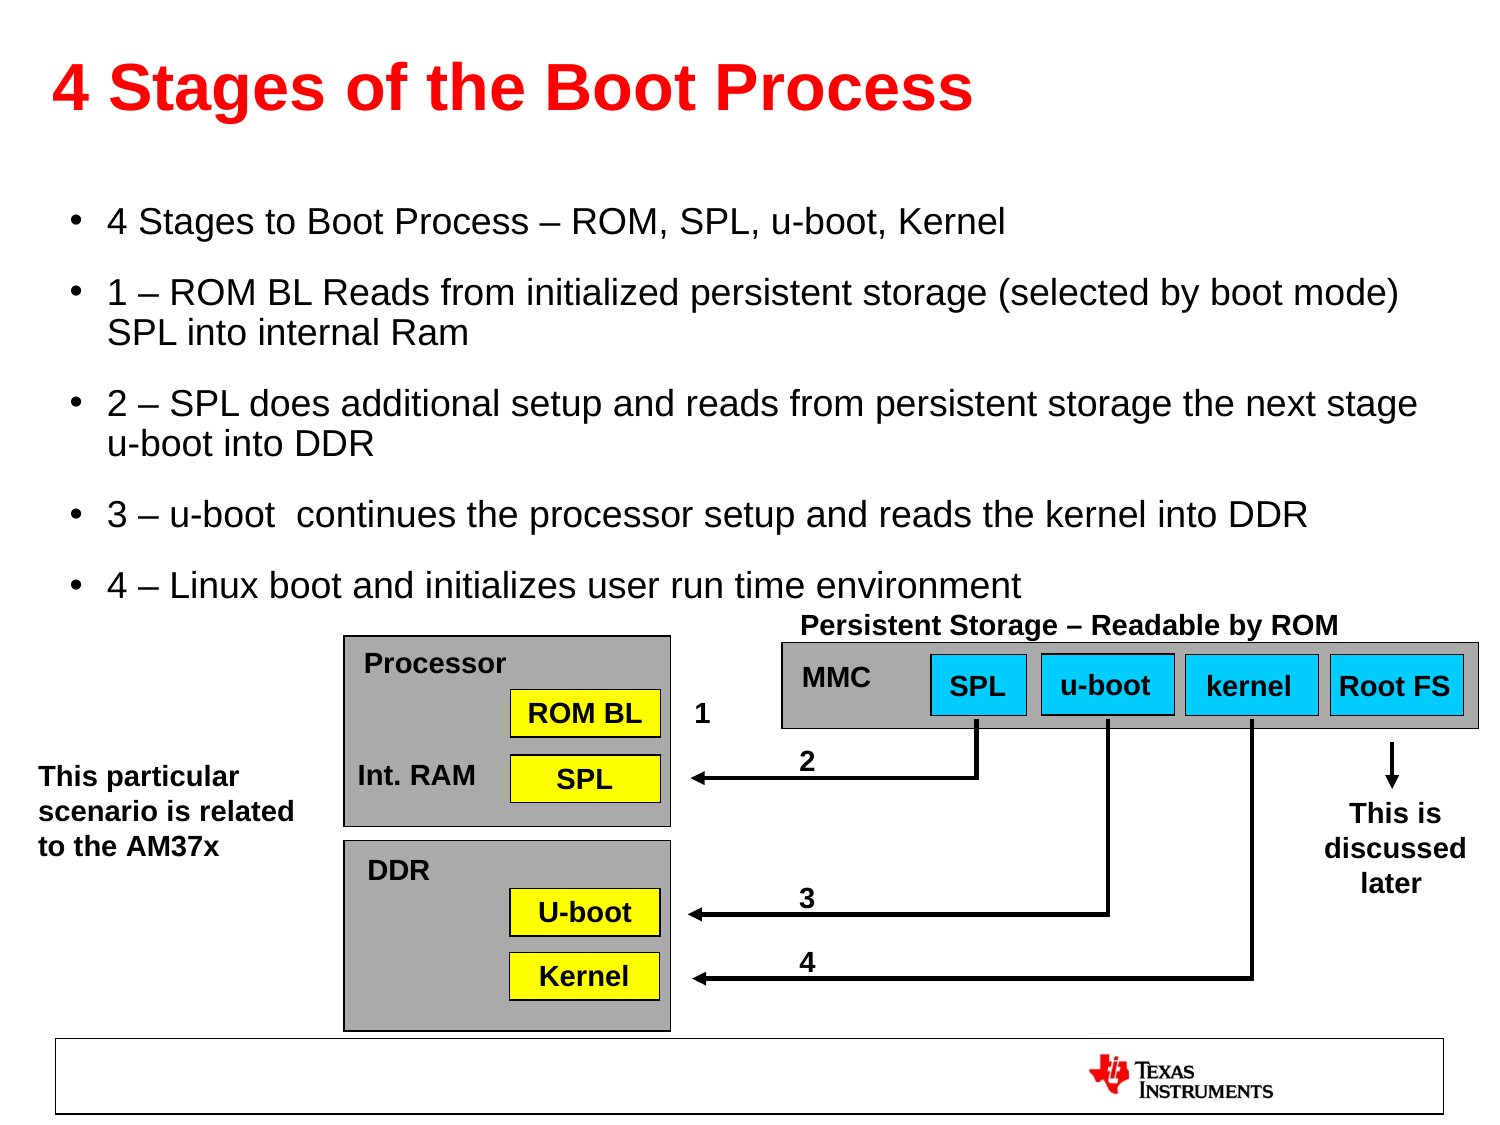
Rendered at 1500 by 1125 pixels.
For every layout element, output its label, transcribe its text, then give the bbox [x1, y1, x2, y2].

text_box 3 [784, 871, 831, 922]
text_box This particular scenario is related to the AM37x [23, 749, 323, 870]
picture [1087, 1052, 1274, 1099]
text_box 1 [679, 686, 726, 738]
text_box 4 [784, 935, 831, 987]
text_box [781, 642, 1479, 729]
text_box SPL [541, 752, 629, 803]
text_box [343, 840, 671, 1031]
text_box MMC [787, 650, 887, 702]
text_box Processor [348, 637, 522, 688]
text_box [343, 635, 671, 827]
text_box This is discussed later [1303, 786, 1488, 908]
text_box U-boot [523, 886, 647, 937]
text_box Kernel [523, 949, 645, 1001]
text_box Int. RAM [342, 748, 492, 800]
text_box Root FS [1324, 659, 1466, 711]
text_box Persistent Storage – Readable by ROM [785, 598, 1363, 650]
text_box DDR [352, 843, 446, 895]
text_box 2 [784, 734, 831, 785]
list 4 Stages to Boot Process – ROM, SPL, u-boot, Kernel 1 – ROM BL Reads from initialized persistent storage (selected by boot mode) SPL into internal Ram 2 – SPL does additional setup and reads from persistent storage the next stage u-boot into DDR 3 – u-boot continues the processor setup and reads the kernel into DDR 4 – Linux boot and initializes user run time environment [54, 194, 1444, 616]
title 4 Stages of the Boot Process [37, 23, 1426, 158]
text_box u-boot [1045, 659, 1166, 710]
text_box SPL [934, 659, 1022, 710]
text_box ROM BL [512, 686, 658, 738]
text_box kernel [1191, 659, 1308, 710]
